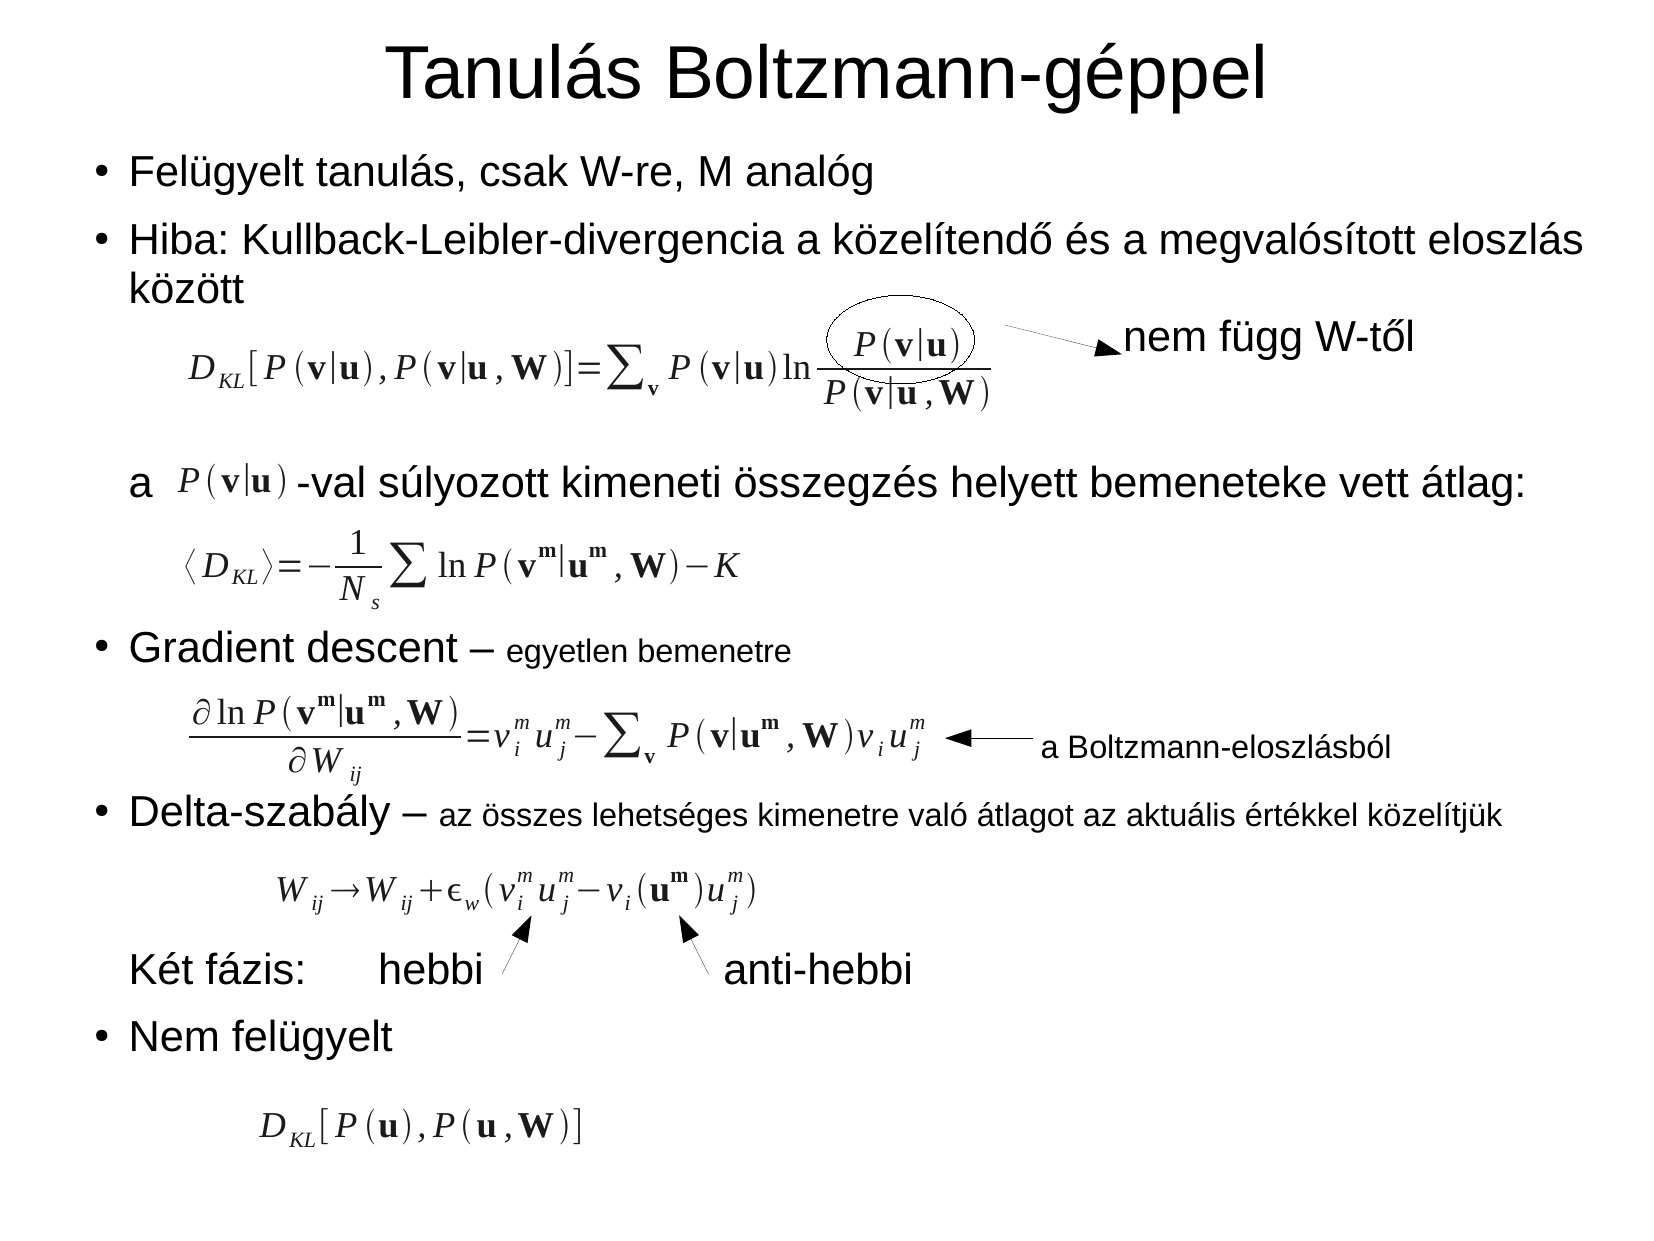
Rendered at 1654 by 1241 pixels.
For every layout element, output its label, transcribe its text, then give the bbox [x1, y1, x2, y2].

list Felügyelt tanulás, csak W-re, M analóg Hiba: Kullback-Leibler-divergencia a közelítendő és a megvalósított eloszlás között nem függ W-től a -val súlyozott kimeneti összegzés helyett bemeneteke vett átlag: Gradient descent – egyetlen bemenetre a Boltzmann-eloszlásból Delta-szabály – az összes lehetséges kimenetre való átlagot az aktuális értékkel közelítjük Két fázis: hebbi anti-hebbi Nem felügyelt [82, 147, 1595, 1182]
text_box [826, 295, 975, 384]
chart [177, 324, 1003, 414]
chart [178, 688, 934, 787]
title Tanulás Boltzmann-géppel [82, 30, 1571, 115]
chart [174, 522, 748, 615]
chart [166, 460, 296, 502]
chart [248, 1105, 591, 1152]
chart [265, 864, 767, 916]
